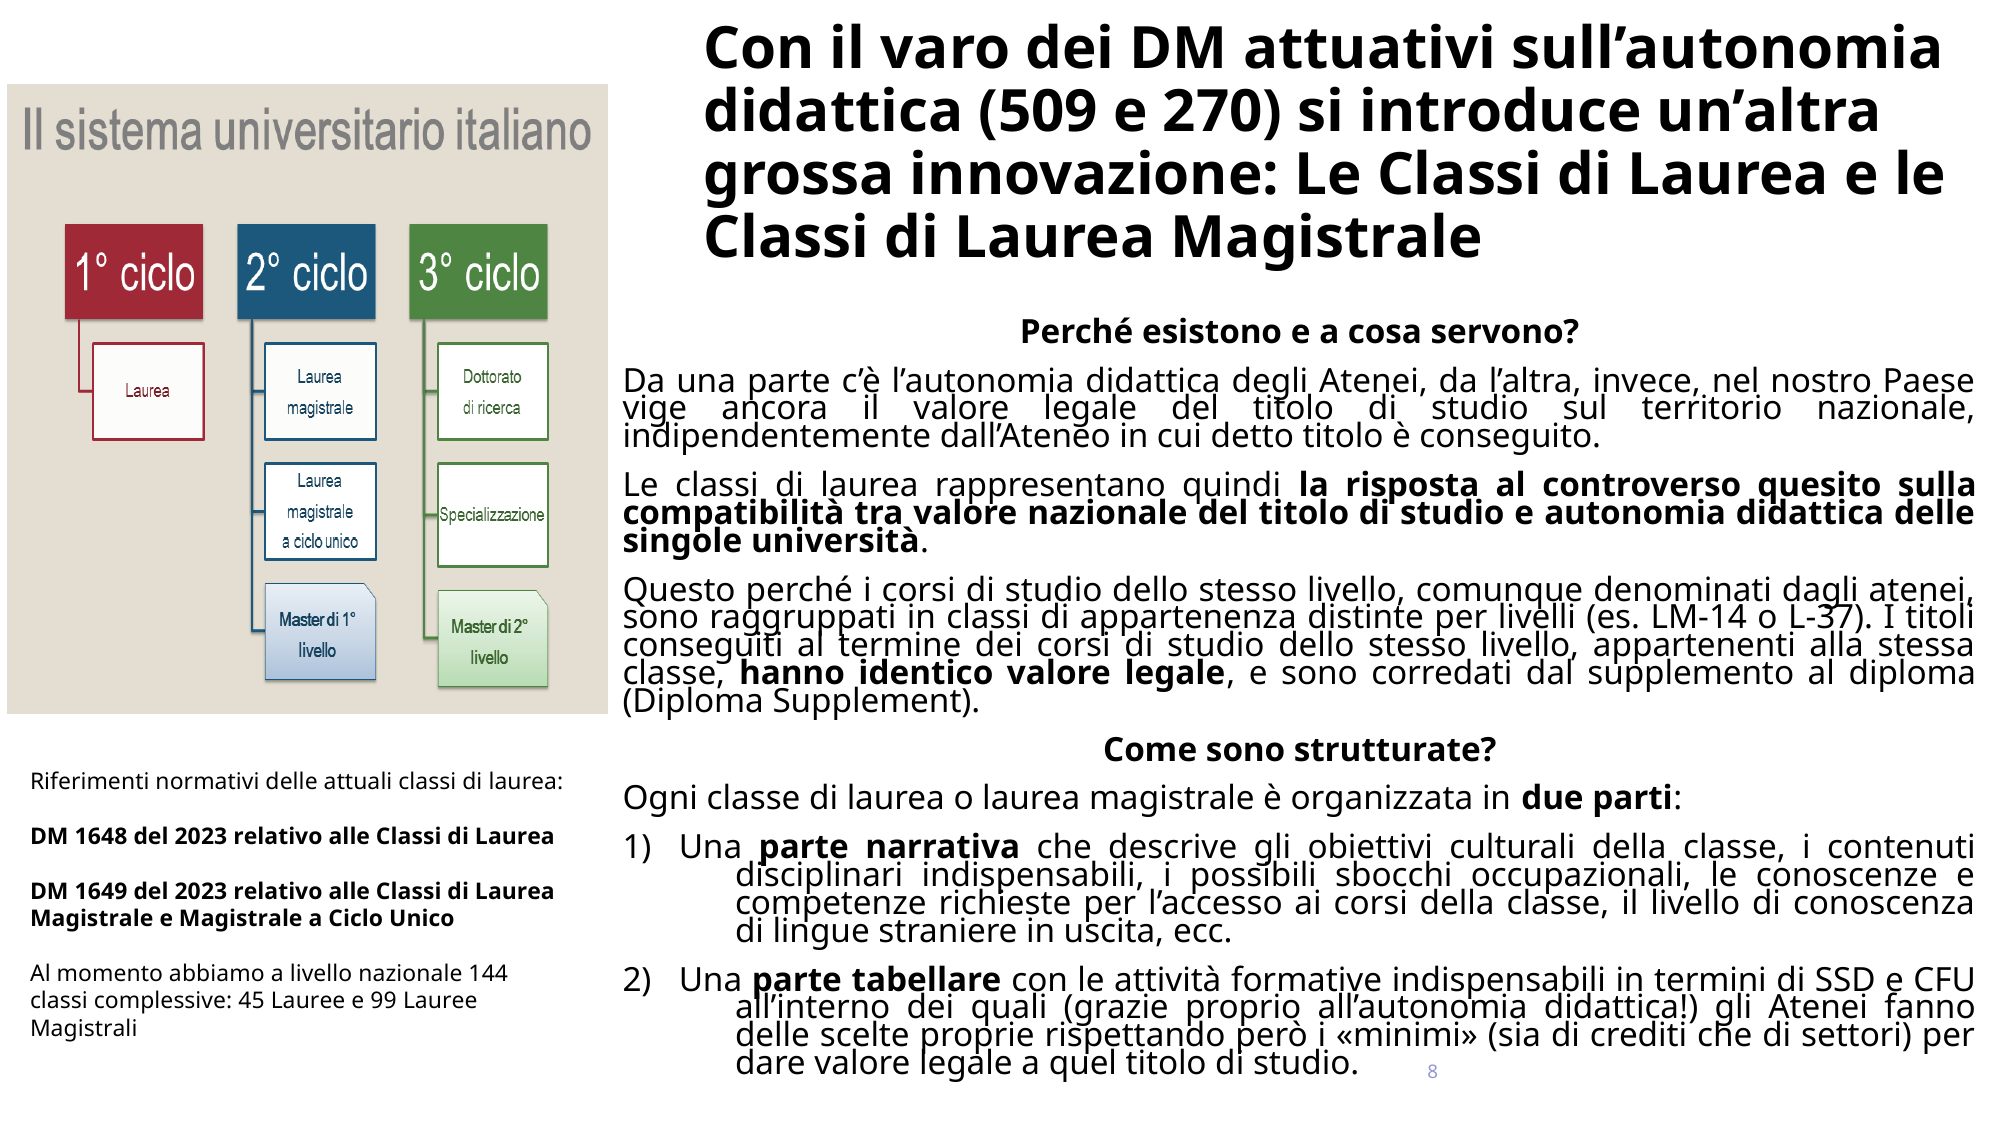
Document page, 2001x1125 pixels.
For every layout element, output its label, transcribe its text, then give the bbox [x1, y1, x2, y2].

text_box [1412, 1042, 1863, 1103]
picture [7, 84, 608, 715]
title Con il varo dei DM attuativi sull’autonomia didattica (509 e 270) si introduce un’altra grossa innovazione: Le Classi di Laurea e le Classi di Laurea Magistrale [688, 0, 2000, 278]
list Perché esistono e a cosa servono? Da una parte c’è l’autonomia didattica degli Atenei, da l’altra, invece, nel nostro Paese vige ancora il valore legale del titolo di studio sul territorio nazionale, indipendentemente dall’Ateneo in cui detto titolo è conseguito. Le classi di laurea rappresentano quindi la risposta al controverso quesito sulla compatibilità tra valore nazionale del titolo di studio e autonomia didattica delle singole università. Questo perché i corsi di studio dello stesso livello, comunque denominati dagli atenei, sono raggruppati in classi di appartenenza distinte per livelli (es. LM-14 o L-37). I titoli conseguiti al termine dei corsi di studio dello stesso livello, appartenenti alla stessa classe, hanno identico valore legale, e sono corredati dal supplemento al diploma (Diploma Supplement). Come sono strutturate? Ogni classe di laurea o laurea magistrale è organizzata in due parti: Una parte narrativa che descrive gli obiettivi culturali della classe, i contenuti disciplinari indispensabili, i possibili sbocchi occupazionali, le conoscenze e competenze richieste per l’accesso ai corsi della classe, il livello di conoscenza di lingue straniere in uscita, ecc. Una parte tabellare con le attività formative indispensabili in termini di SSD e CFU all’interno dei quali (grazie proprio all’autonomia didattica!) gli Atenei fanno delle scelte proprie rispettando però i «minimi» (sia di crediti che di settori) per dare valore legale a quel titolo di studio. [607, 313, 1993, 1125]
text_box [662, 1042, 1338, 1103]
text_box Riferimenti normativi delle attuali classi di laurea: DM 1648 del 2023 relativo alle Classi di Laurea DM 1649 del 2023 relativo alle Classi di Laurea Magistrale e Magistrale a Ciclo Unico Al momento abbiamo a livello nazionale 144 classi complessive: 45 Lauree e 99 Lauree Magistrali [15, 727, 588, 1103]
